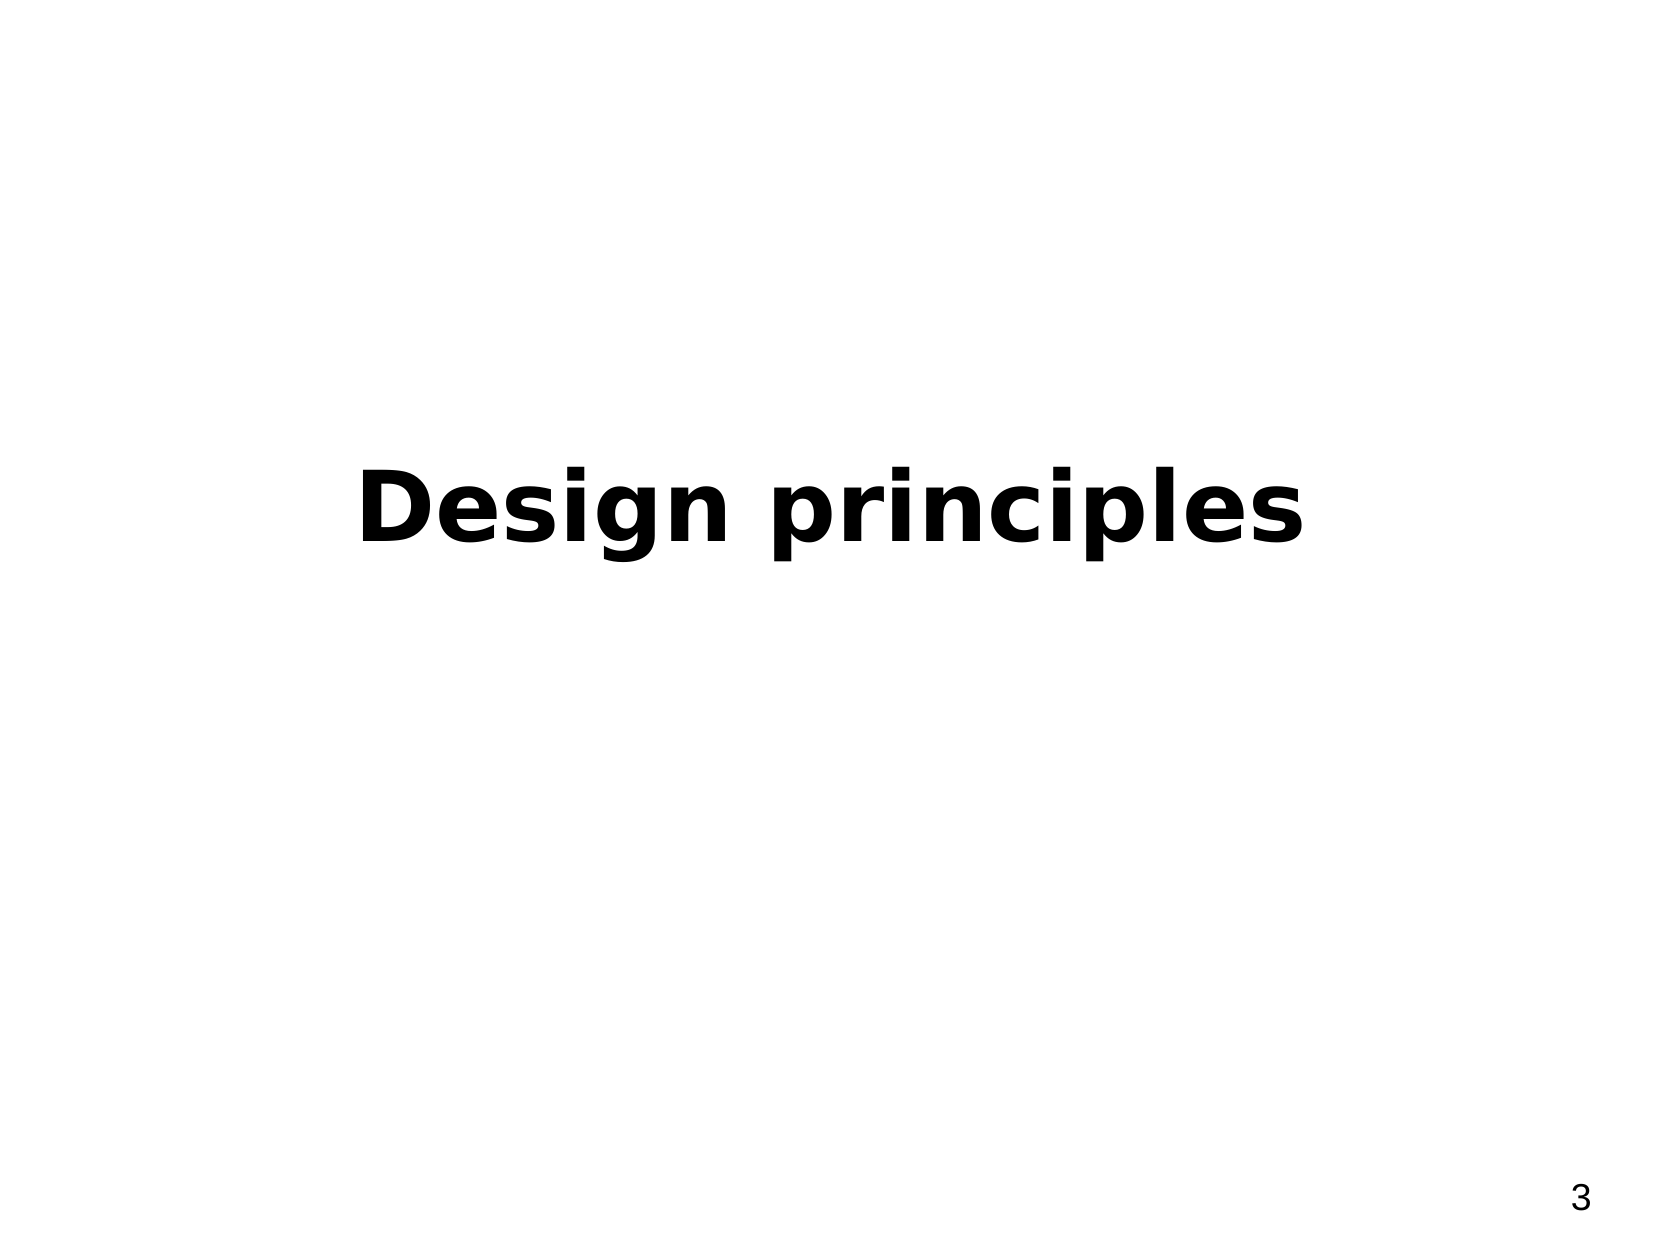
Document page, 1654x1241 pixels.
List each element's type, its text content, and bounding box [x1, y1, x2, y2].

title Design principles [86, 435, 1576, 581]
